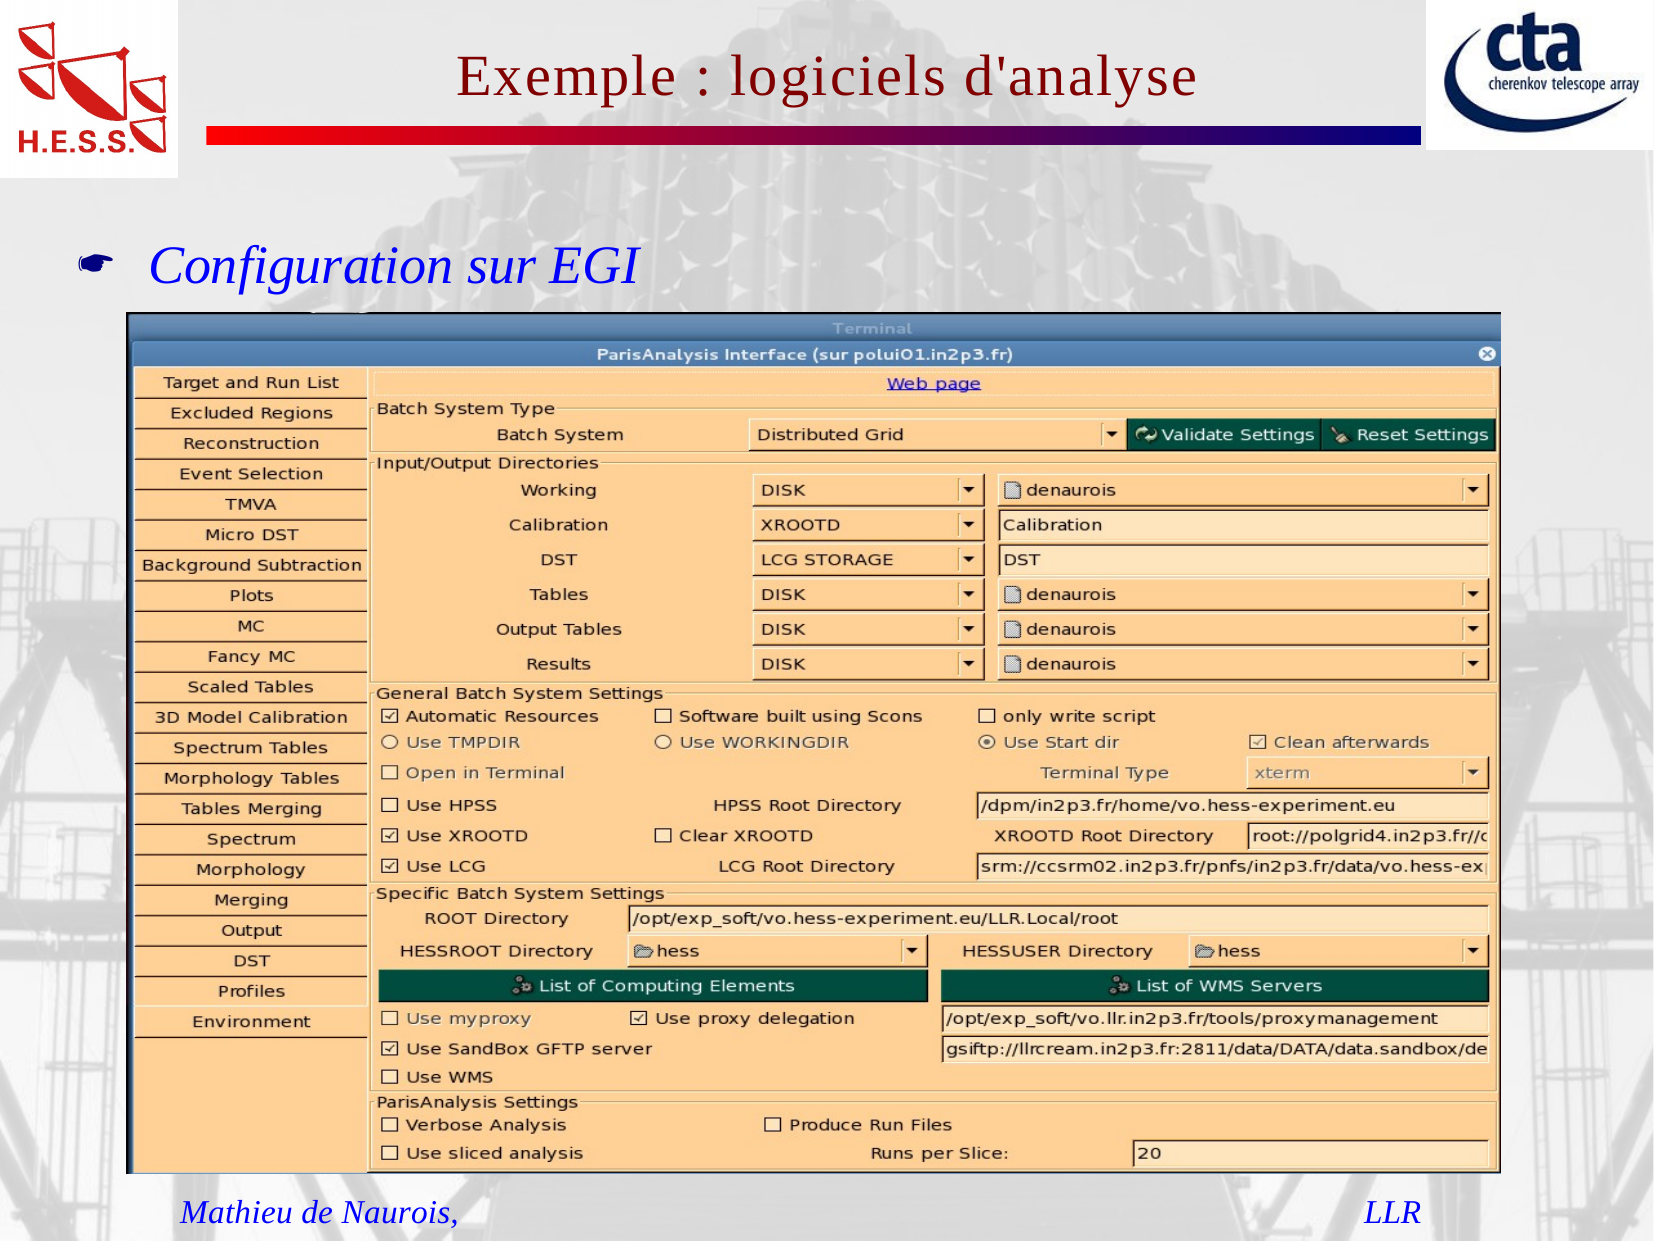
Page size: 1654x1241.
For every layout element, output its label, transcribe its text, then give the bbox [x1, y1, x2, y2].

title Exemple : logiciels d'analyse [121, 29, 1534, 122]
list Configuration sur EGI [65, 235, 1569, 1153]
picture [1426, 0, 1654, 150]
picture [0, 0, 178, 178]
picture [126, 312, 1501, 1174]
